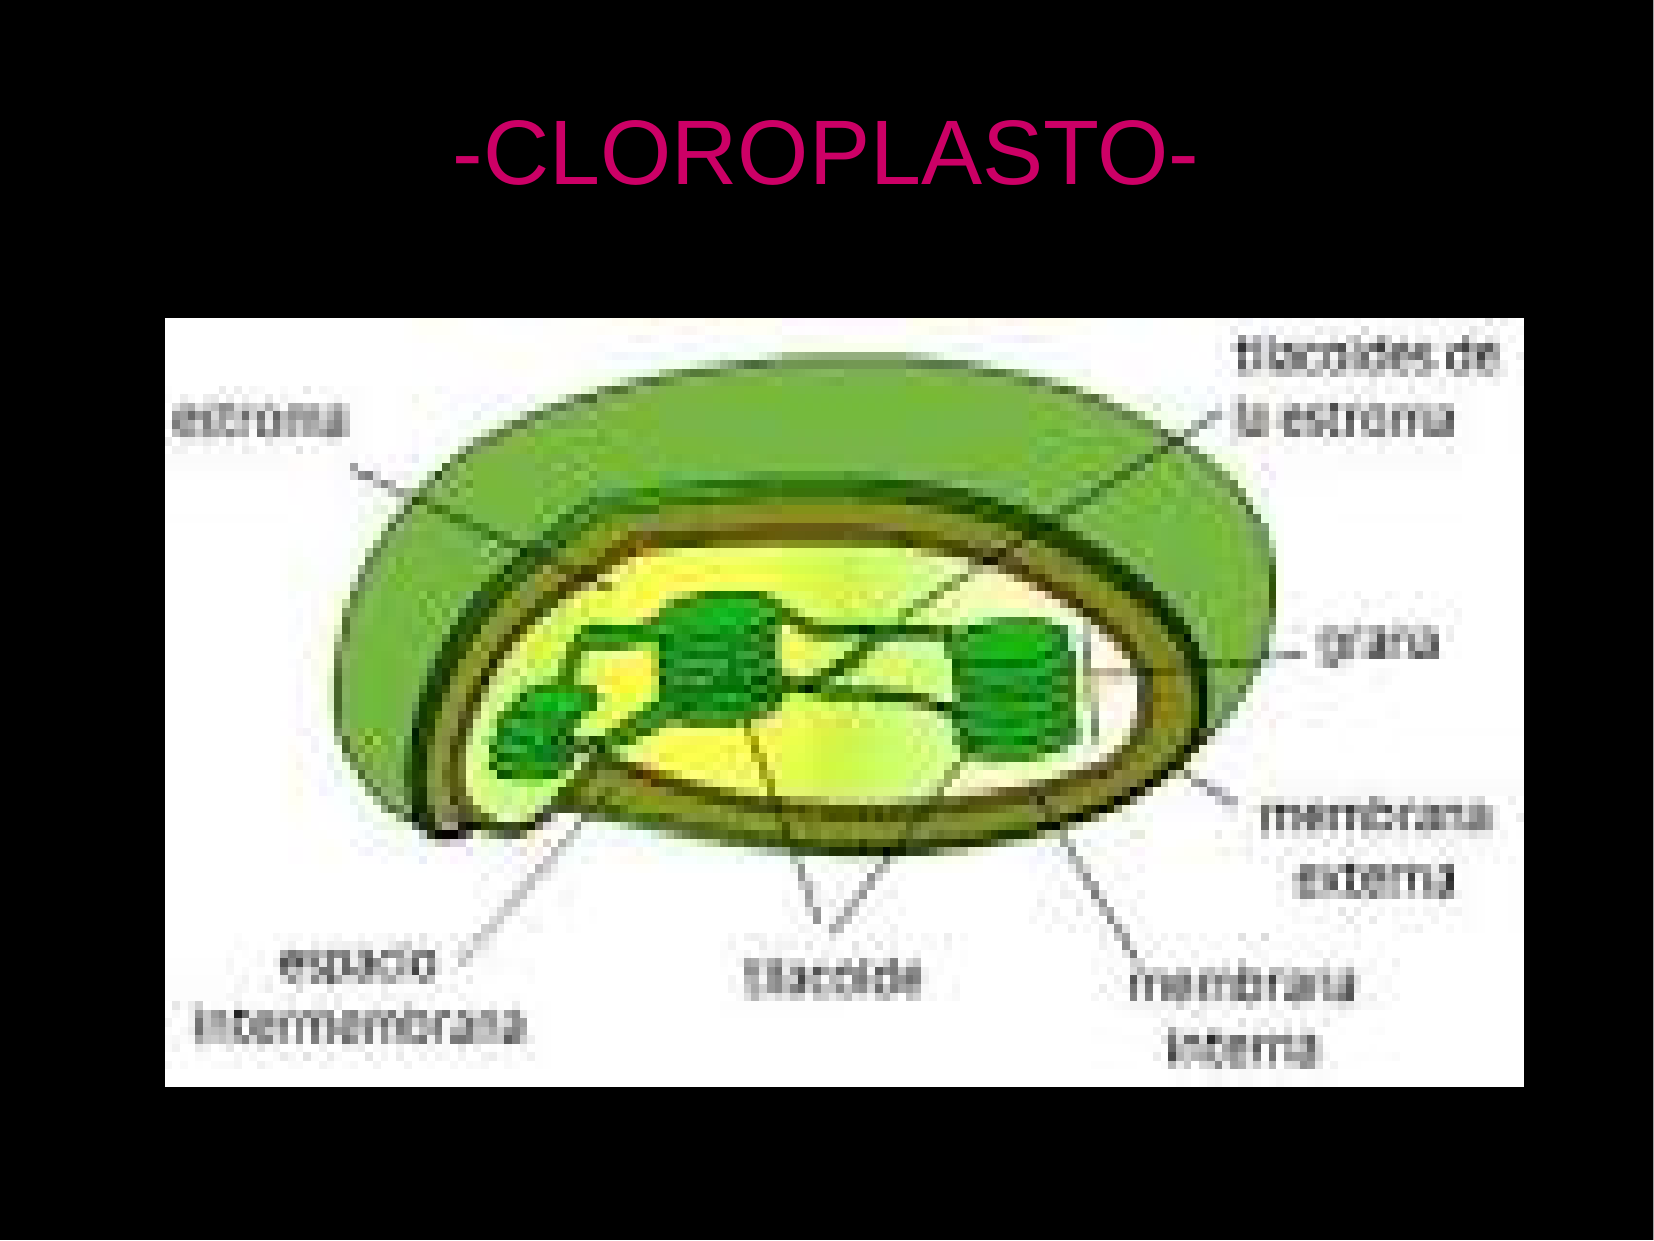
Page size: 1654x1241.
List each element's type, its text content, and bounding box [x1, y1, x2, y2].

title -CLOROPLASTO- [82, 49, 1571, 257]
picture [165, 318, 1524, 1087]
